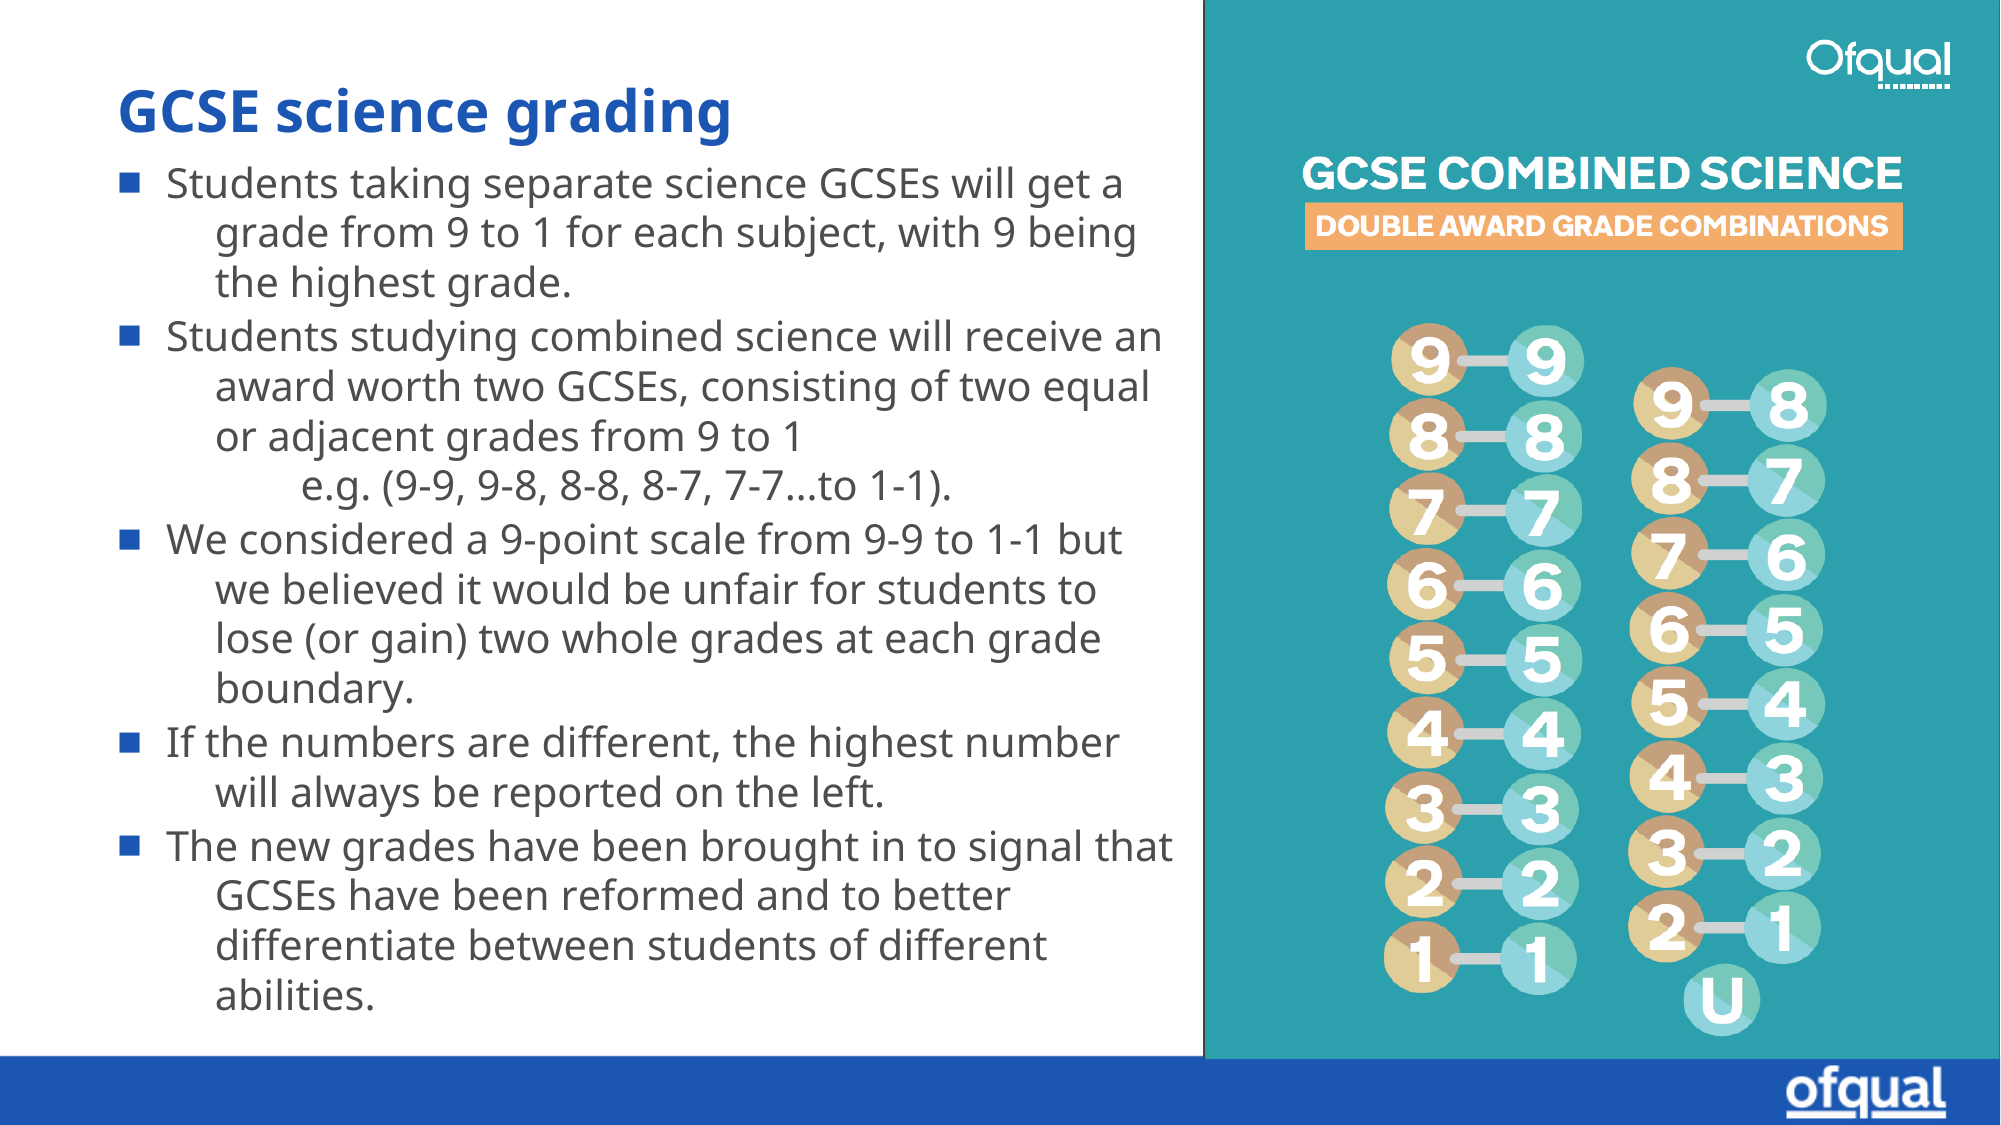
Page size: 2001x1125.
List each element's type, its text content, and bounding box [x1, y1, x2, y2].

list Students taking separate science GCSEs will get a grade from 9 to 1 for each subject, with 9 being the highest grade. Students studying combined science will receive an award worth two GCSEs, consisting of two equal or adjacent grades from 9 to 1 e.g. (9-9, 9-8, 8-8, 8-7, 7-7…to 1-1). We considered a 9-point scale from 9-9 to 1-1 but we believed it would be unfair for students to lose (or gain) two whole grades at each grade boundary. If the numbers are different, the highest number will always be reported on the left. The new grades have been brought in to signal that GCSEs have been reformed and to better differentiate between students of different abilities. [102, 161, 1203, 1036]
picture [1203, 0, 2000, 1059]
title GCSE science grading [102, 66, 1203, 161]
